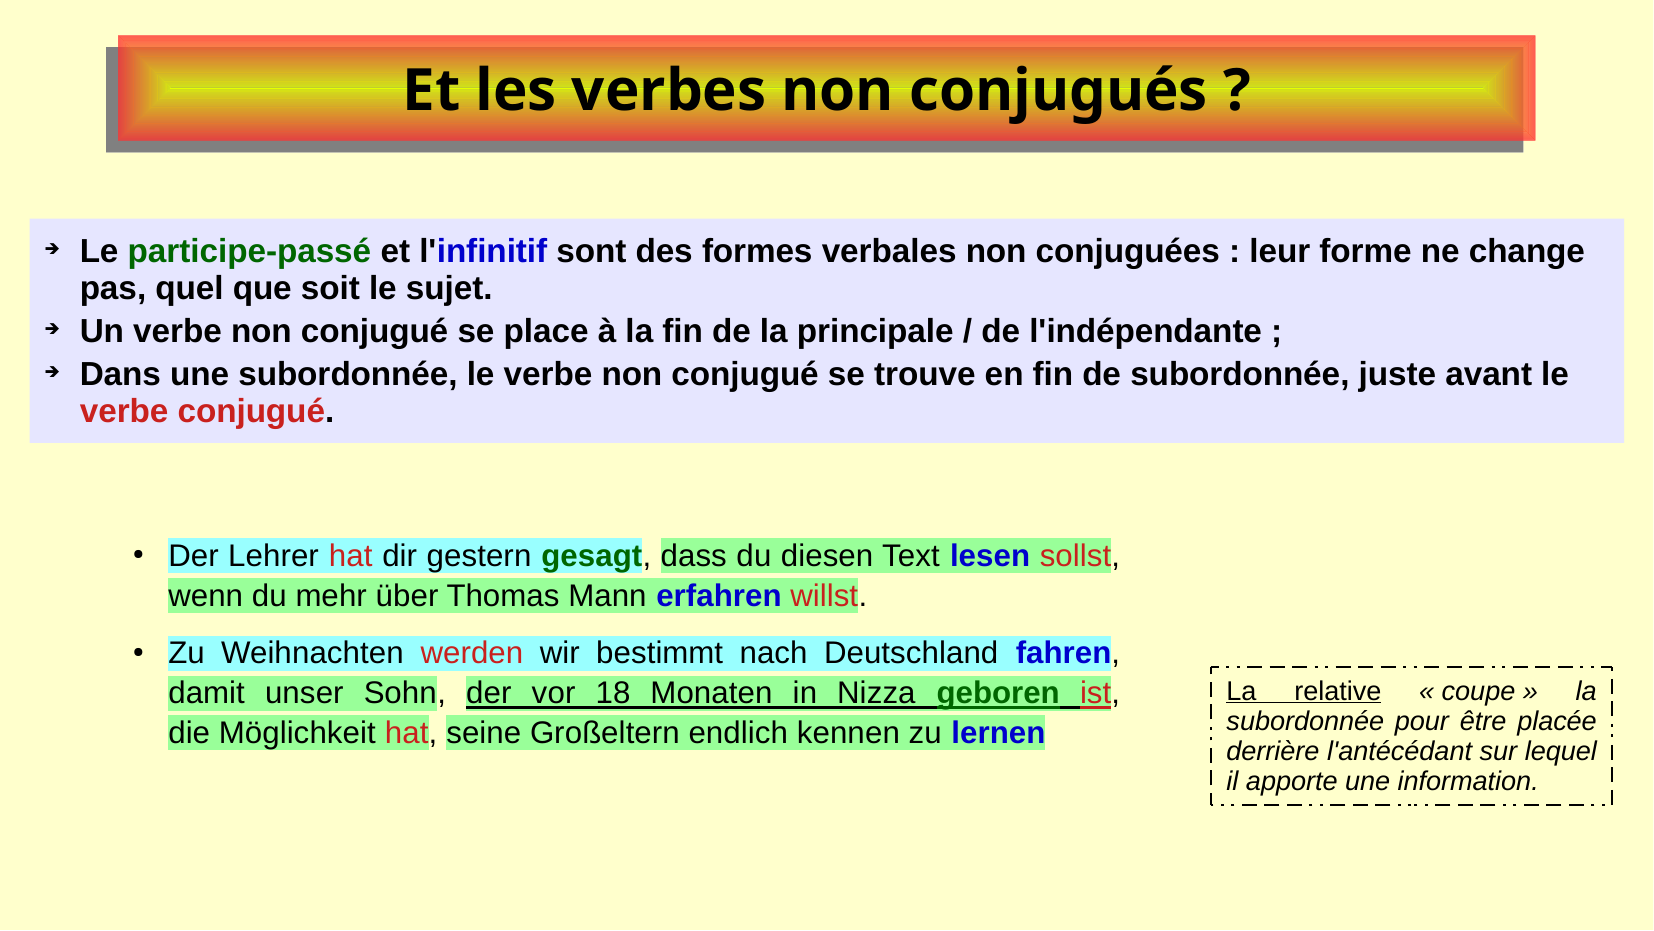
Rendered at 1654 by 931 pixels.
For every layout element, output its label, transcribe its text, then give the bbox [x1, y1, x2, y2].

text_box La relative « coupe » la subordonnée pour être placée derrière l'antécédant sur lequel il apporte une information. [1210, 667, 1613, 806]
text_box Der Lehrer hat dir gestern gesagt, dass du diesen Text lesen sollst, wenn du mehr über Thomas Mann erfahren willst. Zu Weihnachten werden wir bestimmt nach Deutschland fahren, damit unser Sohn, der vor 18 Monaten in Nizza geboren ist, die Möglichkeit hat, seine Großeltern endlich kennen zu lernen [118, 525, 1158, 758]
text_box Et les verbes non conjugués ? [118, 35, 1536, 141]
text_box Le participe-passé et l'infinitif sont des formes verbales non conjuguées : leur forme ne change pas, quel que soit le sujet. Un verbe non conjugué se place à la fin de la principale / de l'indépendante ; Dans une subordonnée, le verbe non conjugué se trouve en fin de subordonnée, juste avant le verbe conjugué. [29, 218, 1625, 443]
